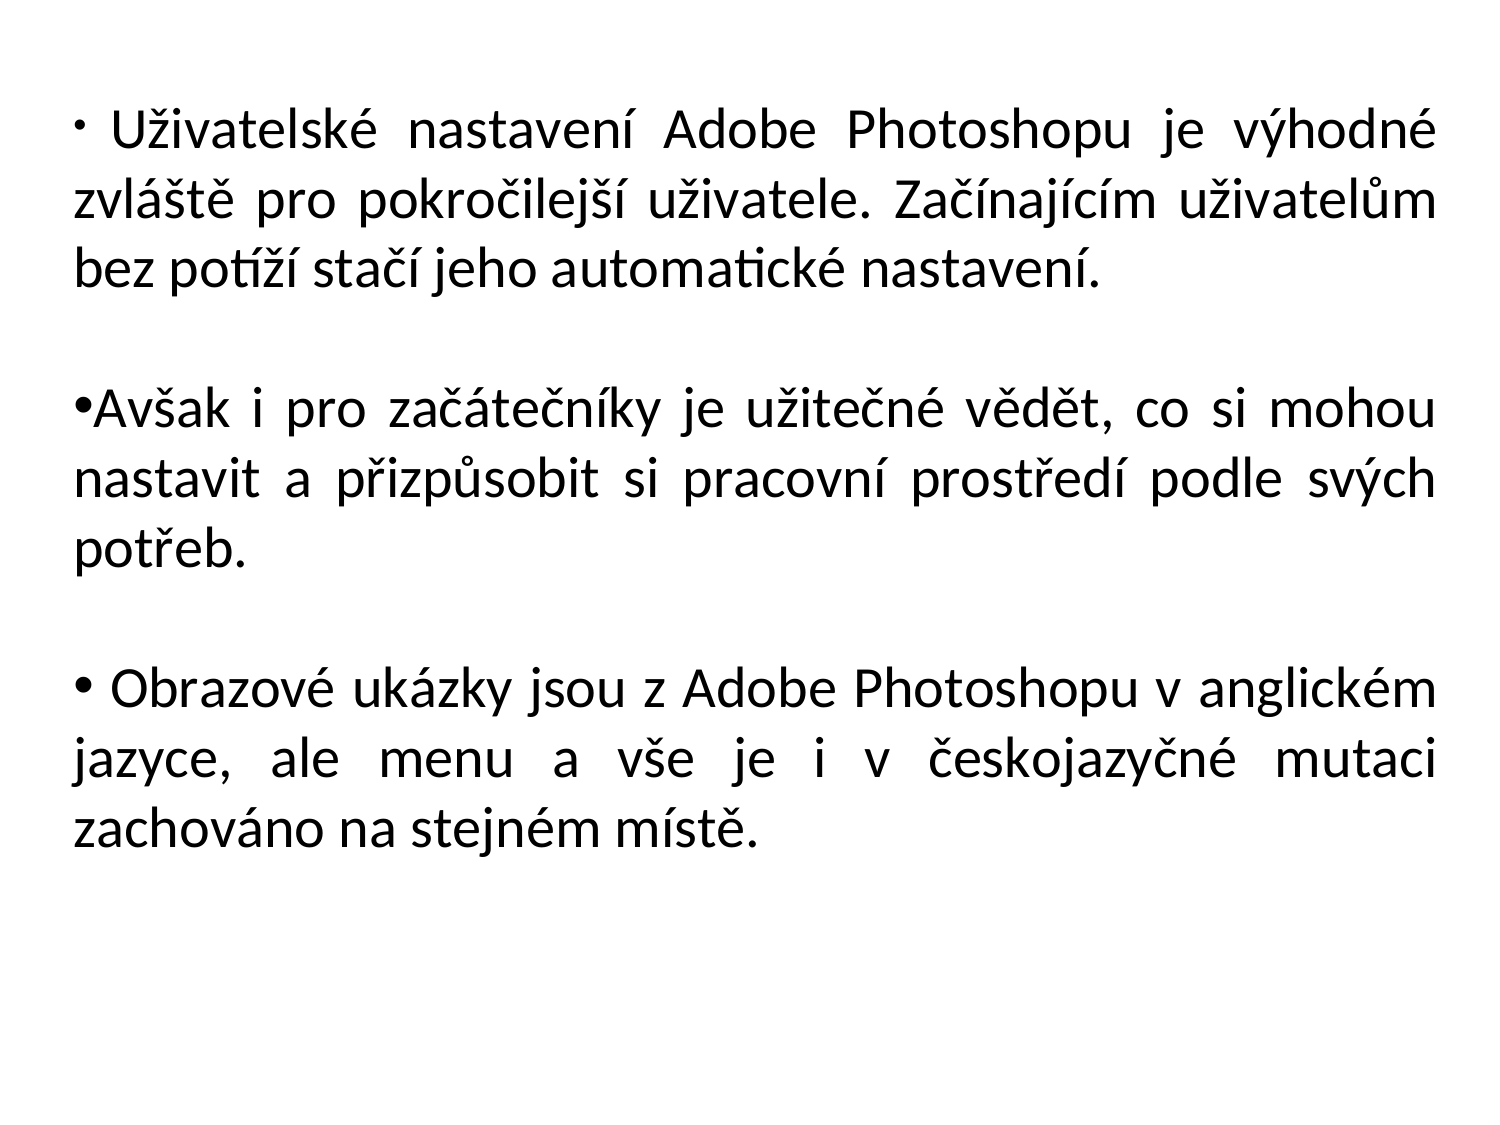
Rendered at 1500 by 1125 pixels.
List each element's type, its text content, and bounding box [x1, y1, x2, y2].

text_box Uživatelské nastavení Adobe Photoshopu je výhodné zvláště pro pokročilejší uživatele. Začínajícím uživatelům bez potíží stačí jeho automatické nastavení. Avšak i pro začátečníky je užitečné vědět, co si mohou nastavit a přizpůsobit si pracovní prostředí podle svých potřeb. Obrazové ukázky jsou z Adobe Photoshopu v anglickém jazyce, ale menu a vše je i v českojazyčné mutaci zachováno na stejném místě. [58, 82, 1454, 868]
